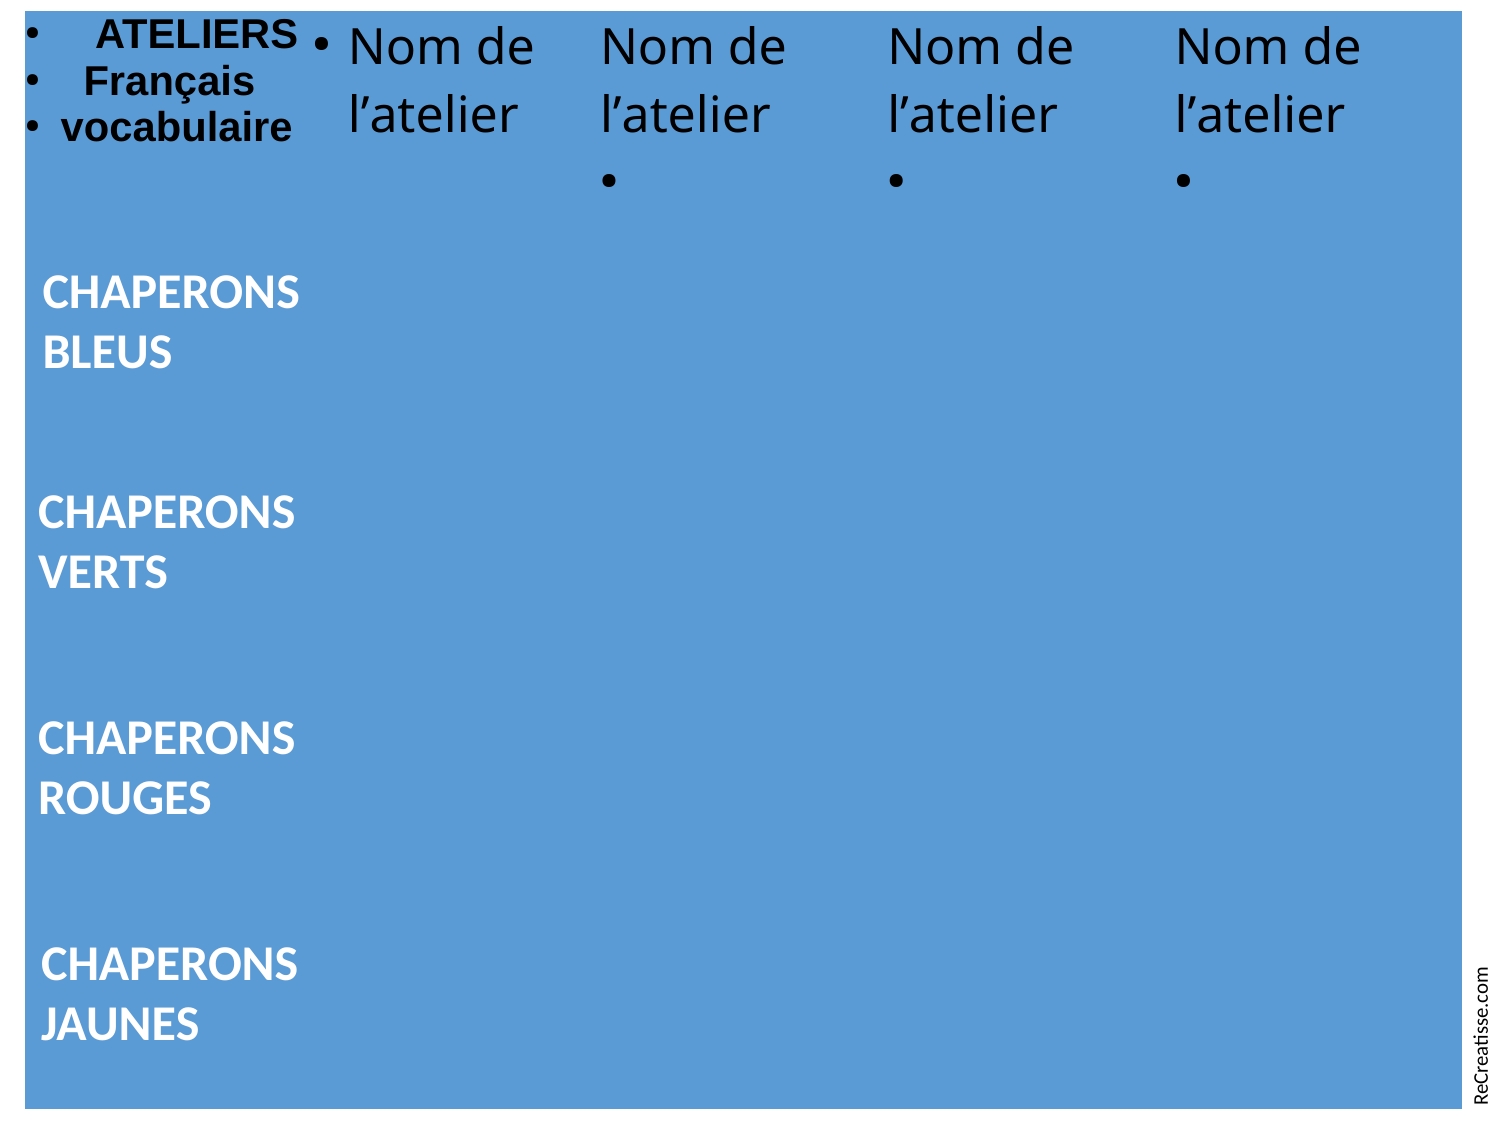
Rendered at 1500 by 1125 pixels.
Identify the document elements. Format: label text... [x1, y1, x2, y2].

table_cell [25, 450, 313, 471]
table_cell [313, 832, 600, 889]
table_cell [1175, 889, 1462, 1109]
text_box ReCreatisse.com [1460, 952, 1500, 1120]
table_cell [313, 231, 600, 251]
table_cell [313, 450, 600, 471]
table_cell [25, 832, 313, 889]
table_cell [313, 606, 600, 670]
text_box CHAPERONS VERTS [23, 471, 773, 606]
table_header ATELIERS Français vocabulaire [25, 11, 313, 231]
table_cell [600, 231, 887, 450]
table_cell [25, 889, 313, 1109]
table_cell [600, 889, 887, 1109]
table_cell [1175, 450, 1462, 670]
table_header Nom de l’atelier [1175, 11, 1462, 231]
table_cell [887, 889, 1175, 1109]
table_cell [313, 670, 600, 697]
table_cell [25, 231, 313, 450]
table_cell [887, 670, 1175, 889]
text_box CHAPERONS BLEUS [27, 251, 778, 386]
table_cell [313, 889, 600, 923]
table_cell [887, 231, 1175, 450]
table_cell [1175, 231, 1462, 450]
table_cell [600, 670, 887, 889]
table_header Nom de l’atelier [887, 11, 1175, 231]
table_header Nom de l’atelier [600, 11, 887, 231]
table_cell [25, 606, 313, 670]
text_box CHAPERONS ROUGES [23, 697, 773, 832]
table_cell [600, 450, 887, 670]
text_box CHAPERONS JAUNES [26, 923, 776, 1058]
table_cell [313, 1058, 600, 1109]
table_cell [887, 450, 1175, 670]
table_cell [313, 386, 600, 450]
table_cell [25, 670, 313, 697]
table_header Nom de l’atelier [313, 11, 600, 231]
table_cell [1175, 670, 1462, 889]
